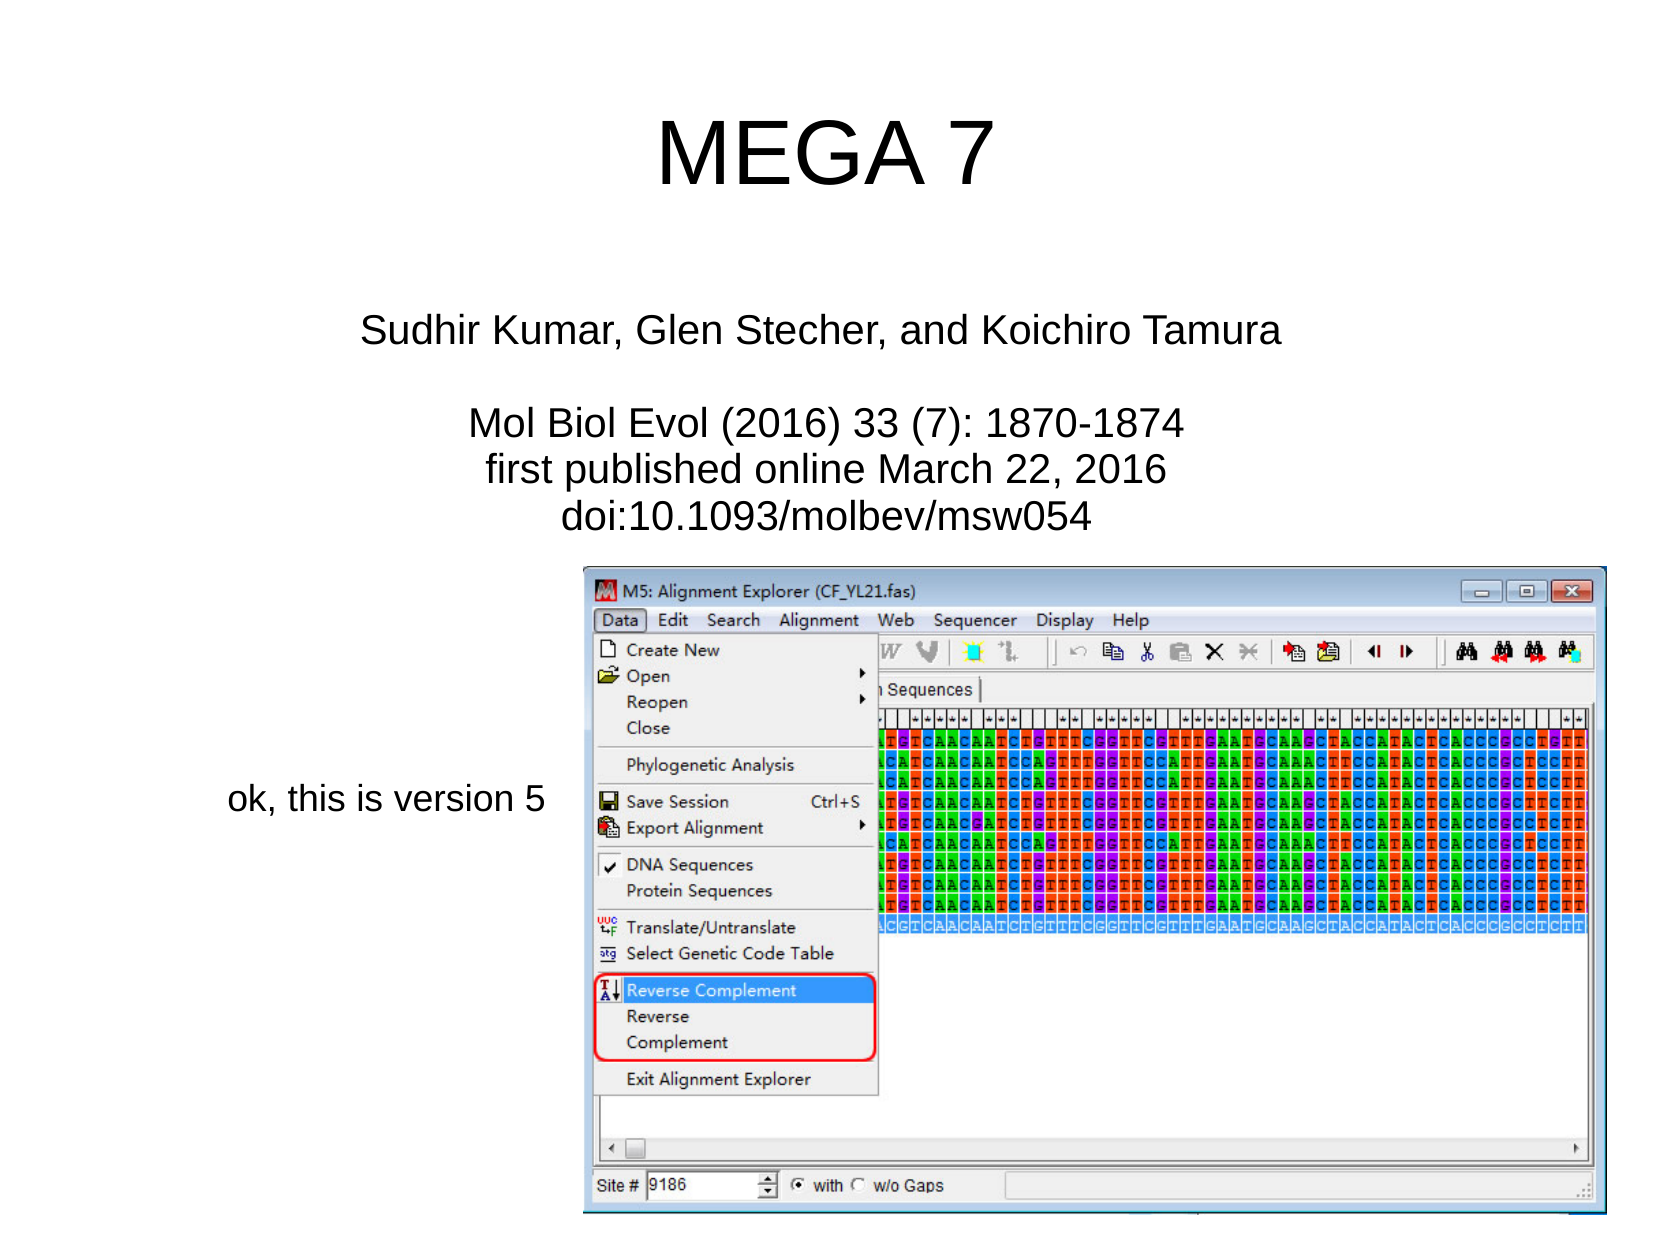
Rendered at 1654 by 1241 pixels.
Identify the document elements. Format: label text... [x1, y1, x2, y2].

text_box ok, this is version 5 [212, 769, 561, 827]
picture [583, 566, 1607, 1215]
title MEGA 7 [82, 49, 1571, 257]
subtitle Sudhir Kumar, Glen Stecher, and Koichiro Tamura Mol Biol Evol (2016) 33 (7): 1870-1874 first published online March 22, 2016 doi:10.1093/molbev/msw054 [82, 290, 1571, 603]
